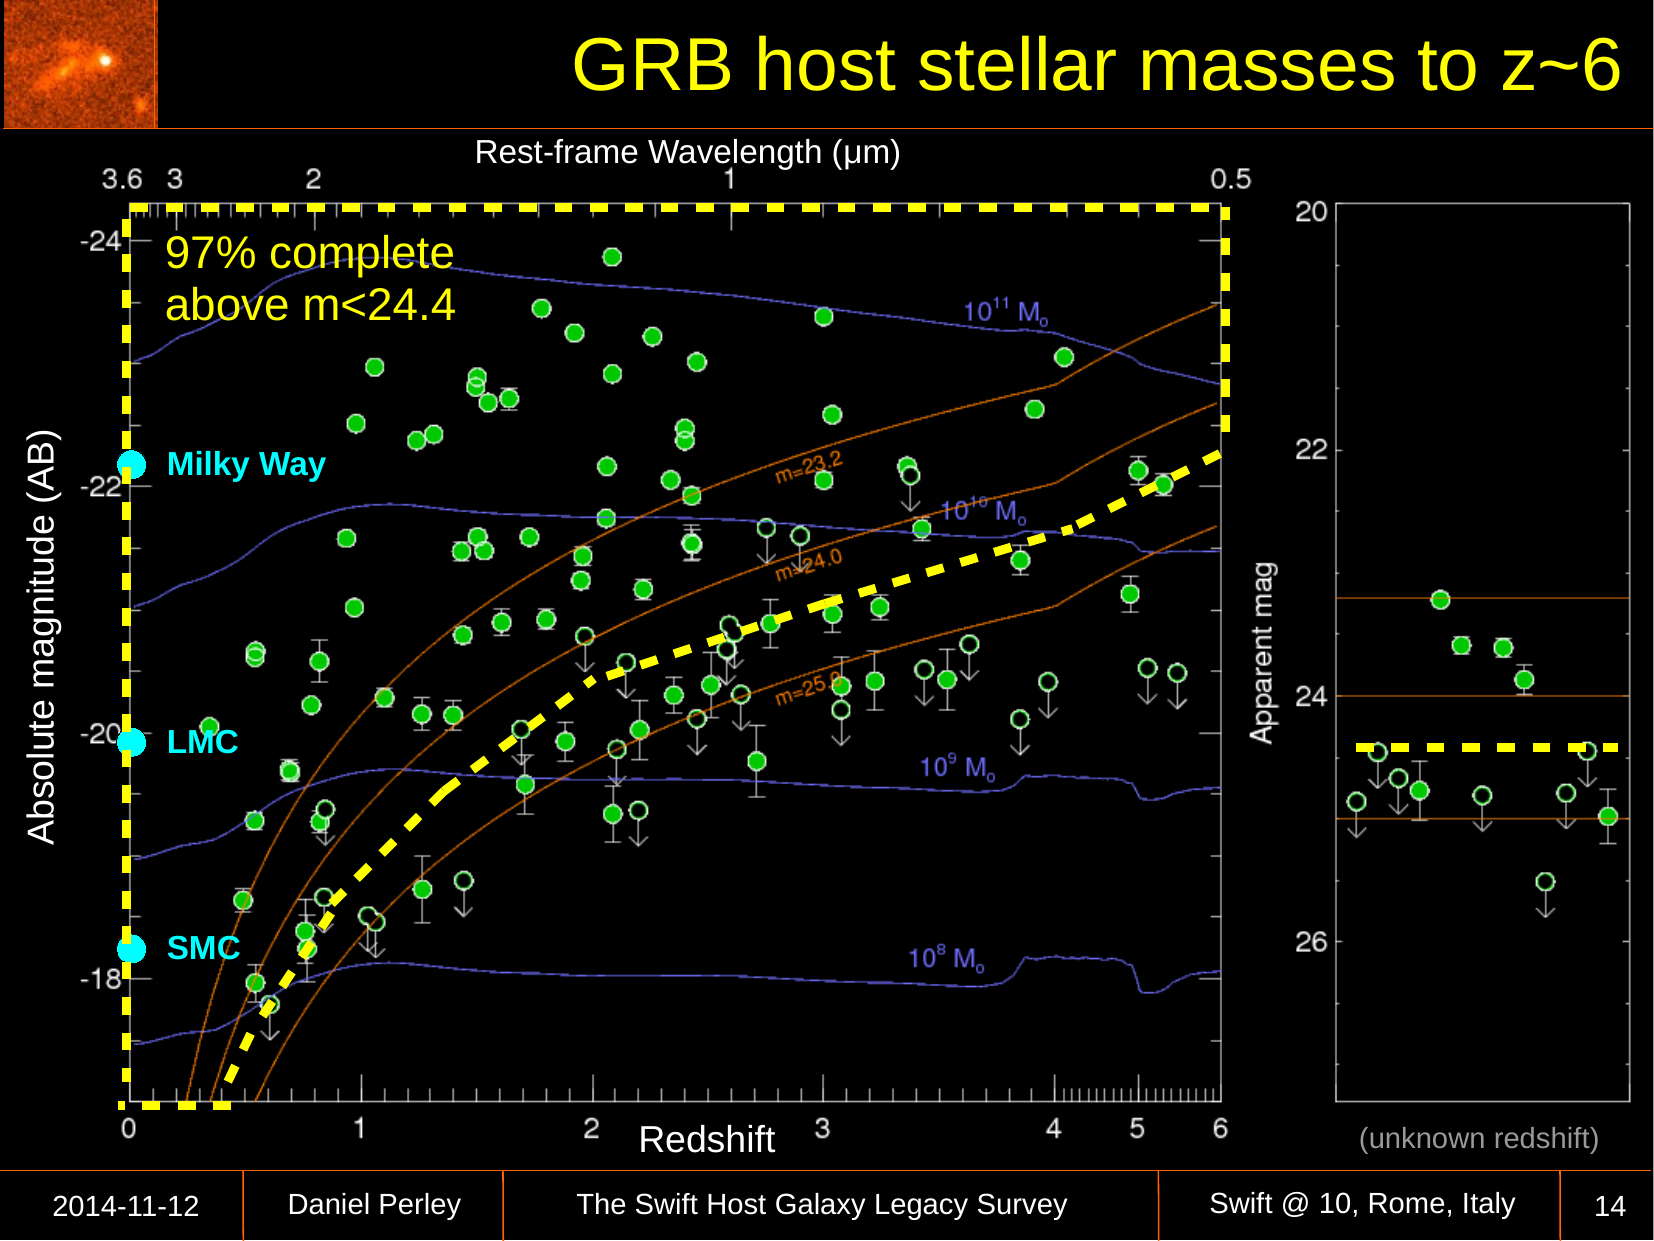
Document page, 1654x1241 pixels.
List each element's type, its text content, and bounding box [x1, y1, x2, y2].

picture [75, 164, 1637, 1143]
text_box (unknown redshift) [1344, 1114, 1645, 1163]
text_box LMC [152, 715, 378, 768]
text_box Redshift [623, 1111, 814, 1168]
text_box Rest-frame Wavelength (μm) [459, 126, 1060, 179]
text_box [116, 933, 147, 964]
text_box Milky Way [152, 438, 378, 491]
picture [4, 0, 154, 128]
text_box [116, 727, 147, 758]
text_box 97% complete above m<24.4 [150, 220, 676, 338]
text_box SMC [152, 922, 378, 975]
title GRB host stellar masses to z~6 [187, 21, 1624, 108]
text_box [116, 449, 147, 480]
text_box Absolute magnitude (AB) [12, 375, 70, 901]
